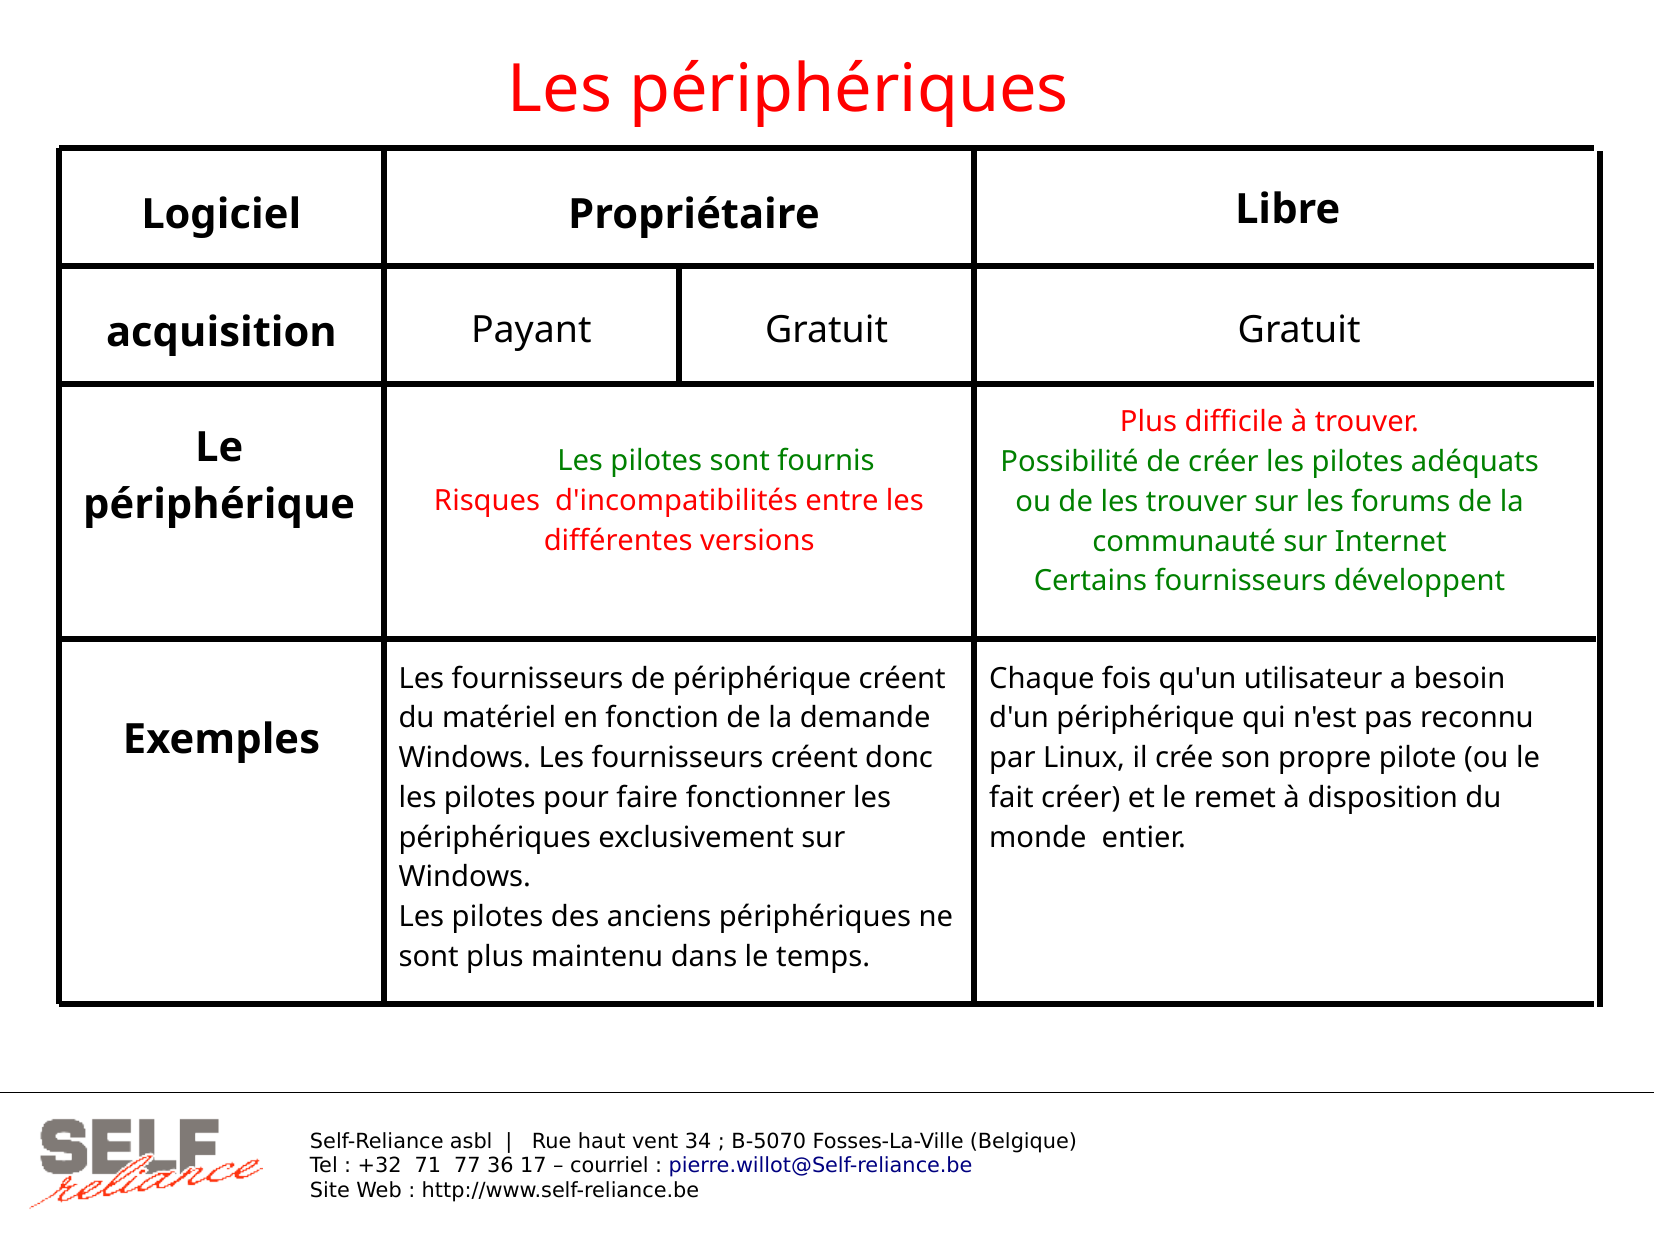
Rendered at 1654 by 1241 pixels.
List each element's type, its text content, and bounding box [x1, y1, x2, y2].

text_box Self-Reliance asbl | Rue haut vent 34 ; B-5070 Fosses-La-Ville (Belgique) Tel : +32 71 77 36 17 – courriel : pierre.willot@Self-reliance.be Site Web : http://www.self-reliance.be [295, 1122, 1388, 1210]
text_box Payant [413, 295, 650, 375]
text_box Propriétaire [442, 173, 945, 266]
text_box Le périphérique [42, 406, 383, 571]
text_box Chaque fois qu'un utilisateur a besoin d'un périphérique qui n'est pas reconnu par Linux, il crée son propre pilote (ou le fait créer) et le remet à disposition du monde entier. [974, 649, 1565, 916]
text_box Les pilotes sont fournis Risques d'incompatibilités entre les différentes versions [383, 392, 975, 649]
text_box Gratuit [708, 295, 945, 375]
text_box Les fournisseurs de périphérique créent du matériel en fonction de la demande Windows. Les fournisseurs créent donc les pilotes pour faire fonctionner les périphériques exclusivement sur Windows. Les pilotes des anciens périphériques ne sont plus maintenu dans le temps. [383, 649, 975, 1017]
picture [28, 1116, 263, 1214]
text_box Les périphériques [236, 29, 1359, 166]
text_box Libre [1036, 168, 1539, 261]
text_box Exemples [59, 698, 383, 791]
text_box Plus difficile à trouver. Possibilité de créer les pilotes adéquats ou de les trouver sur les forums de la communauté sur Internet Certains fournisseurs développent [974, 393, 1565, 649]
text_box acquisition [59, 291, 384, 384]
text_box Gratuit [1181, 295, 1418, 375]
text_box Logiciel [59, 173, 384, 266]
